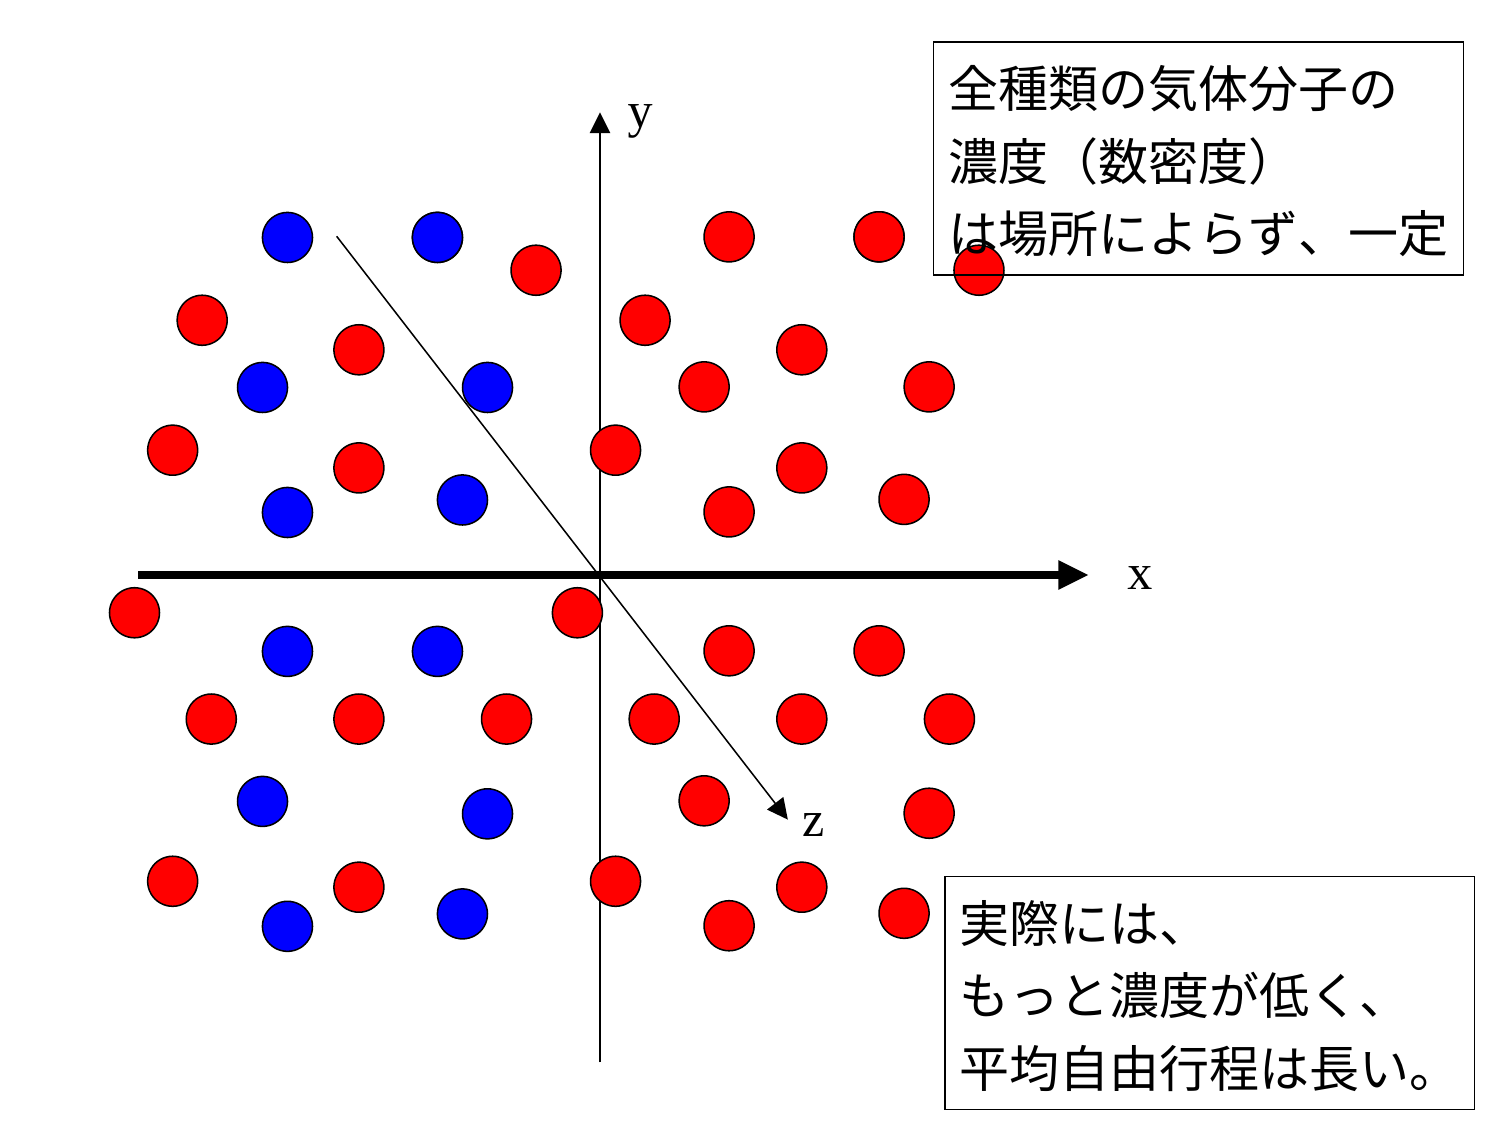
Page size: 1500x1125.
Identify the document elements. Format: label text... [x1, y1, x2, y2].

text_box 全種類の気体分子の 濃度（数密度） は場所によらず、一定 [933, 42, 1464, 276]
text_box [437, 474, 488, 526]
text_box [590, 425, 641, 476]
text_box [262, 212, 313, 263]
text_box [333, 862, 384, 913]
text_box [704, 486, 755, 537]
text_box [262, 626, 313, 677]
text_box [879, 888, 930, 939]
text_box [704, 900, 755, 951]
text_box [904, 788, 955, 839]
text_box [237, 362, 288, 413]
text_box [186, 694, 237, 745]
text_box 実際には、 もっと濃度が低く、 平均自由行程は長い。 [944, 876, 1475, 1110]
text_box [629, 694, 680, 745]
text_box [511, 245, 562, 296]
text_box [590, 856, 641, 907]
text_box [879, 474, 930, 525]
text_box [462, 788, 513, 839]
text_box [147, 856, 198, 907]
text_box [262, 901, 313, 952]
text_box [704, 211, 755, 262]
text_box [333, 324, 384, 375]
text_box [237, 776, 288, 827]
text_box [412, 626, 463, 677]
text_box [924, 694, 975, 745]
text_box [679, 361, 730, 412]
text_box [776, 324, 827, 375]
text_box [333, 442, 384, 493]
text_box [679, 775, 730, 826]
text_box [904, 361, 955, 412]
text_box [262, 487, 313, 538]
text_box [776, 442, 827, 493]
text_box [333, 694, 384, 745]
text_box [853, 211, 905, 262]
text_box [954, 276, 1004, 296]
text_box [147, 425, 198, 476]
text_box [620, 295, 671, 346]
text_box [109, 587, 160, 638]
text_box [854, 625, 905, 676]
text_box [552, 587, 603, 638]
text_box [704, 625, 755, 676]
text_box z [787, 784, 840, 855]
text_box x [1112, 537, 1168, 609]
text_box y [612, 74, 668, 146]
text_box [177, 295, 228, 346]
text_box [776, 694, 827, 745]
text_box [776, 862, 827, 913]
text_box [481, 694, 532, 745]
text_box [437, 888, 488, 939]
text_box [412, 212, 463, 263]
text_box [462, 362, 513, 413]
